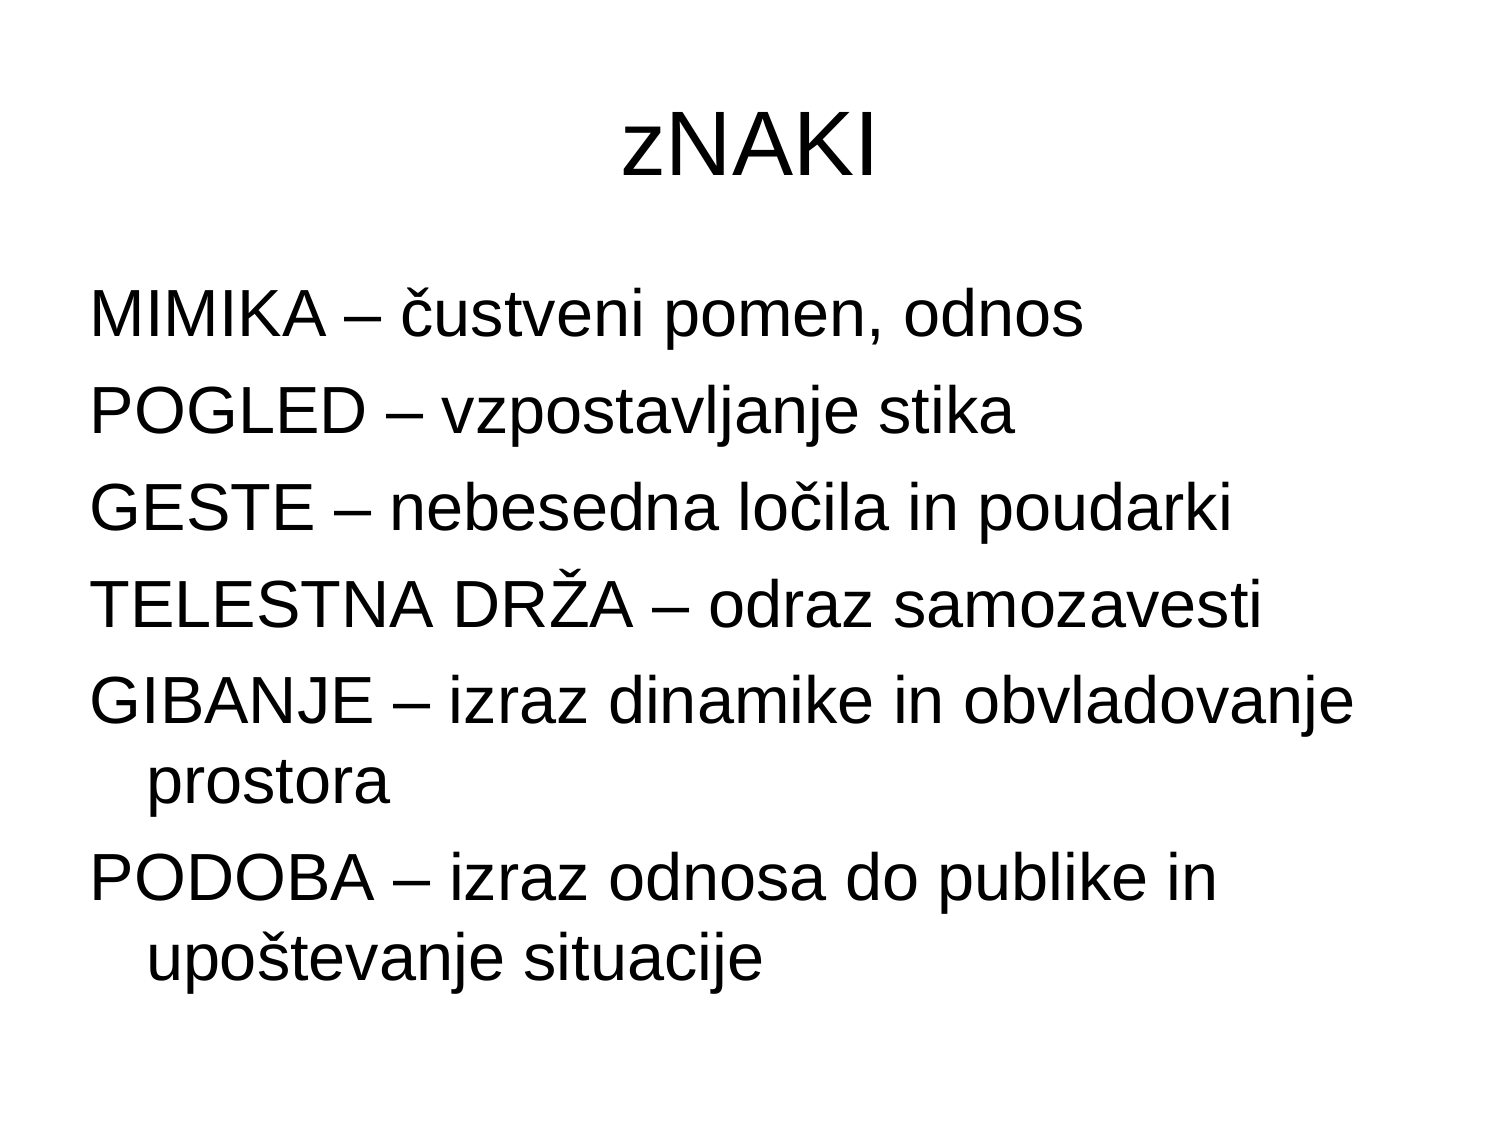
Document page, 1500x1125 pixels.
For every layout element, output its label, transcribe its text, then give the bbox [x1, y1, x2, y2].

list MIMIKA – čustveni pomen, odnos POGLED – vzpostavljanje stika GESTE – nebesedna ločila in poudarki TELESTNA DRŽA – odraz samozavesti GIBANJE – izraz dinamike in obvladovanje prostora PODOBA – izraz odnosa do publike in upoštevanje situacije [75, 262, 1426, 1006]
title zNAKI [75, 45, 1426, 233]
